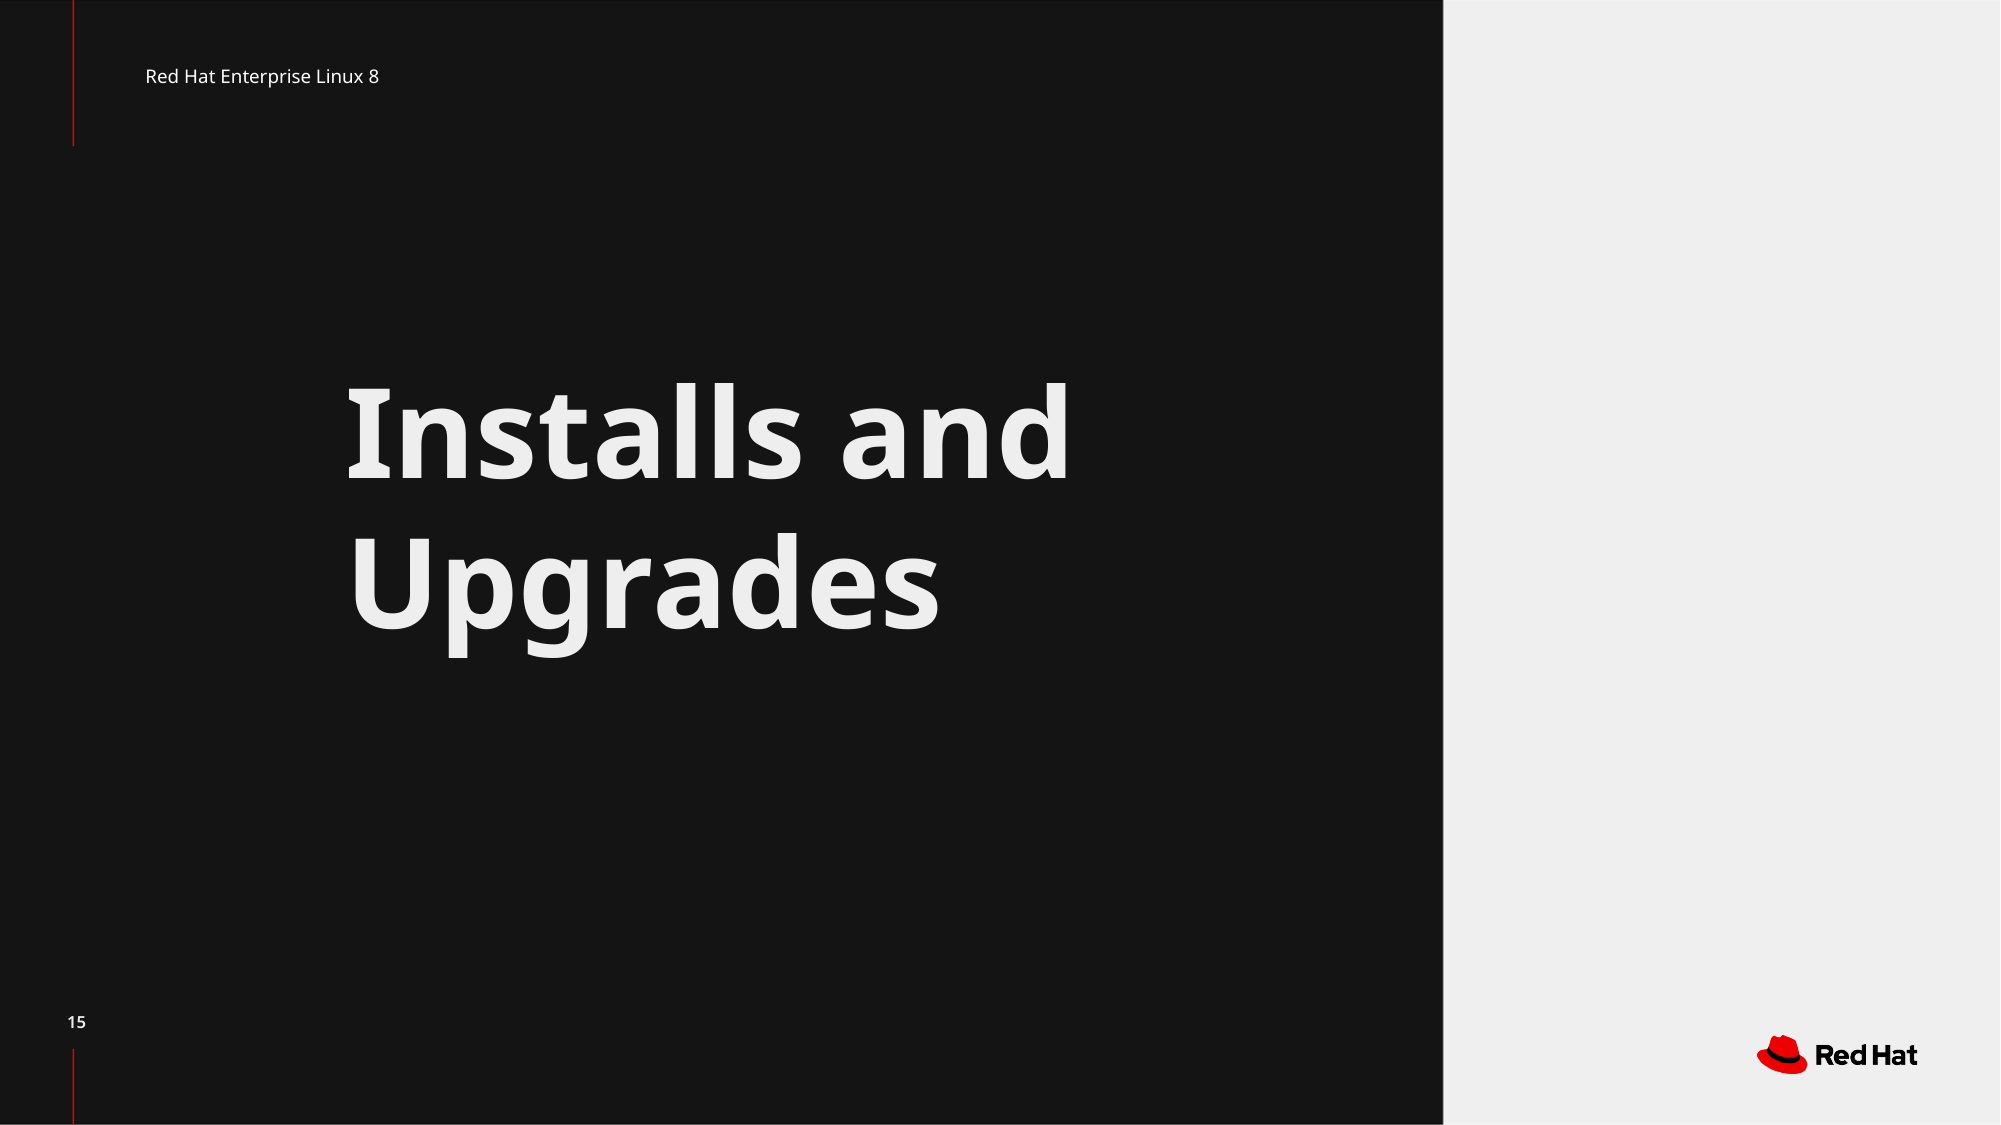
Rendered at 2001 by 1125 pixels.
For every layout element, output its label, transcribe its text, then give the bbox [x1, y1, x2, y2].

picture [0, 0, 2001, 1125]
title Installs and Upgrades [345, 353, 1621, 826]
text_box Red Hat Enterprise Linux 8 [73, 9, 918, 143]
